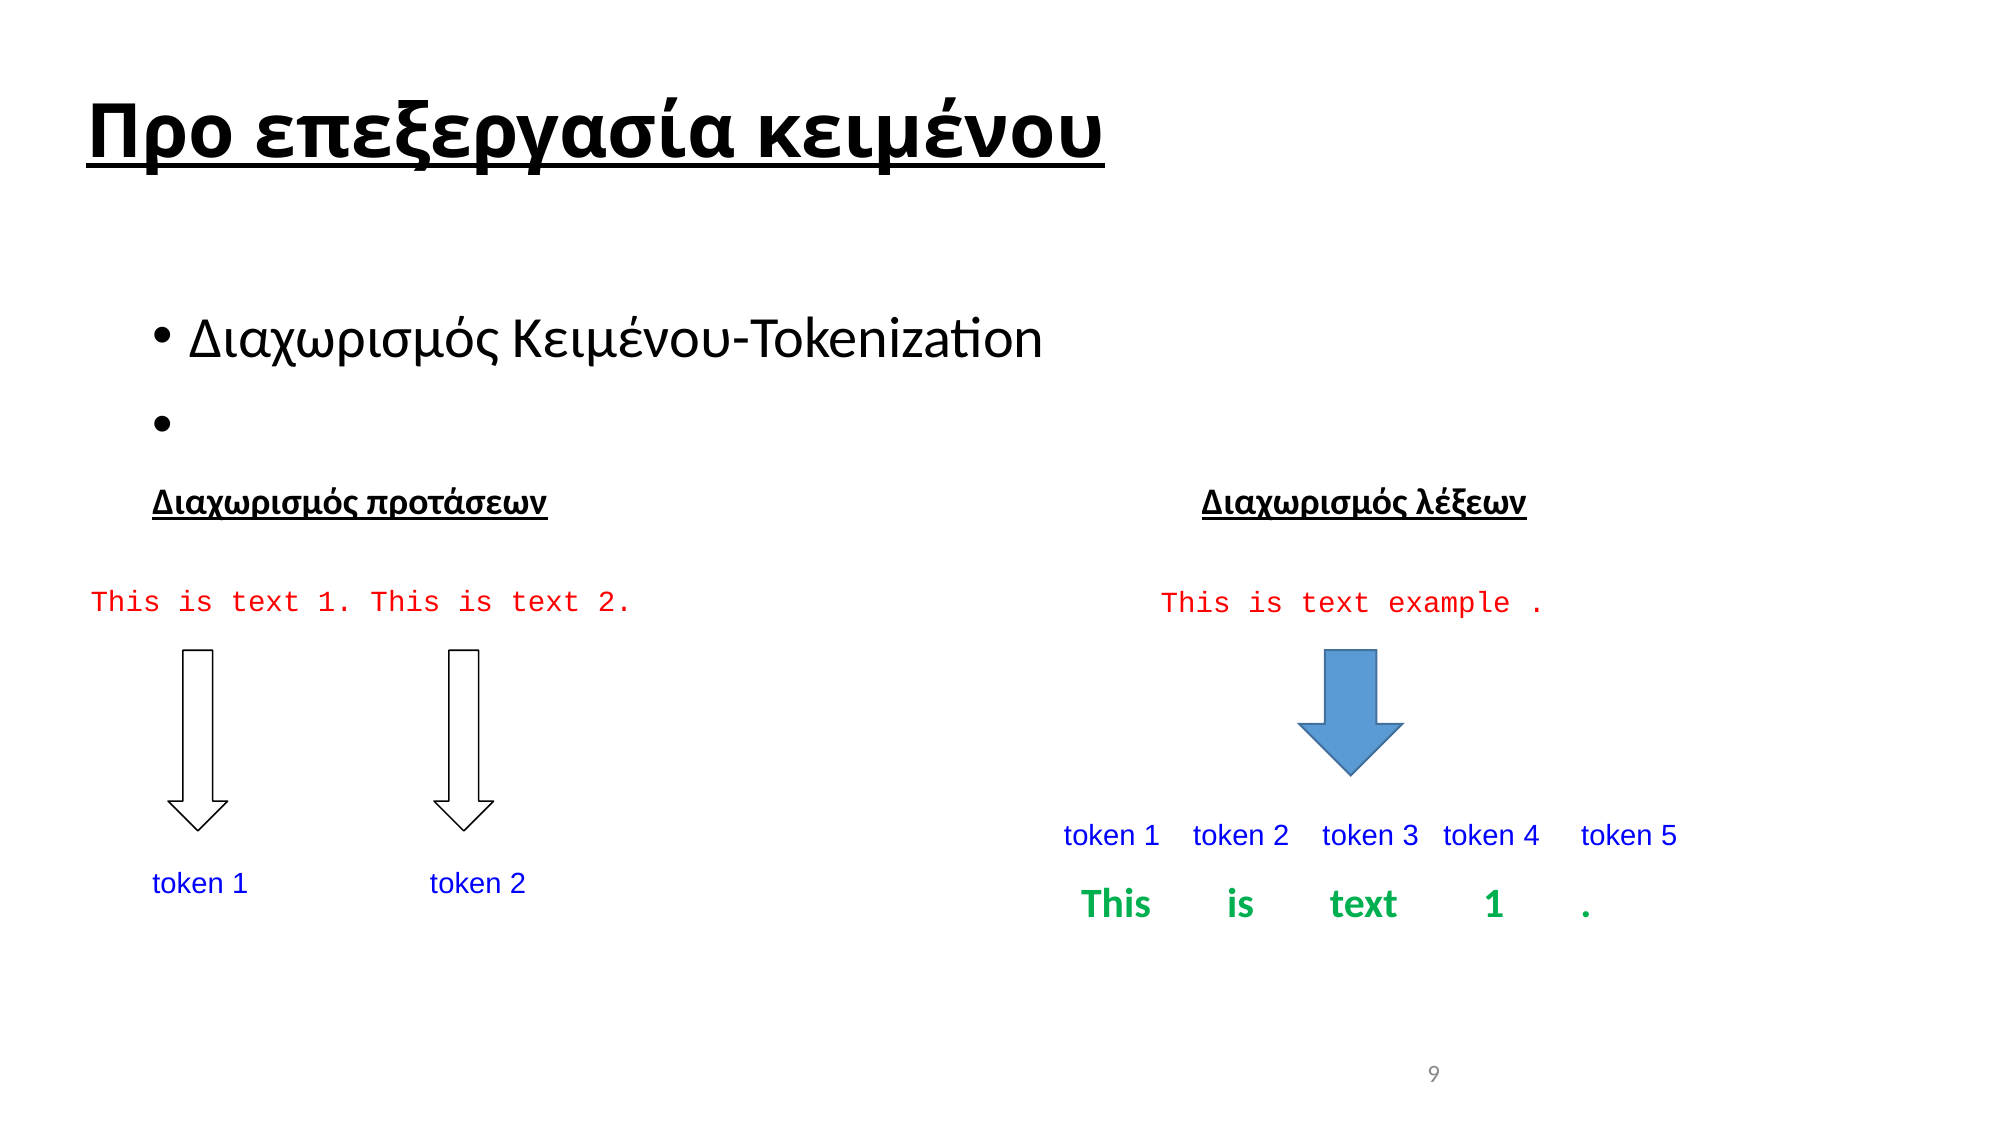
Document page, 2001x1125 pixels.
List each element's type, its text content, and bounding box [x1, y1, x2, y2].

text_box This is text example . [1040, 563, 1824, 647]
text_box token 1 token 2 [71, 844, 688, 1014]
text_box This is text 1 . [1040, 868, 1690, 934]
list Διαχωρισμός Κειμένου-Tokenization [137, 299, 1863, 407]
text_box This is text 1. This is text 2. [40, 521, 718, 605]
text_box token 1 token 2 token 3 token 4 token 5 [1040, 796, 1821, 866]
title Προ επεξεργασία κειμένου [71, 45, 1121, 221]
text_box Διαχωρισμός λέξεων [1186, 469, 1618, 531]
text_box [1299, 650, 1403, 776]
text_box [1412, 1042, 1863, 1103]
text_box Διαχωρισμός προτάσεων [137, 469, 565, 531]
